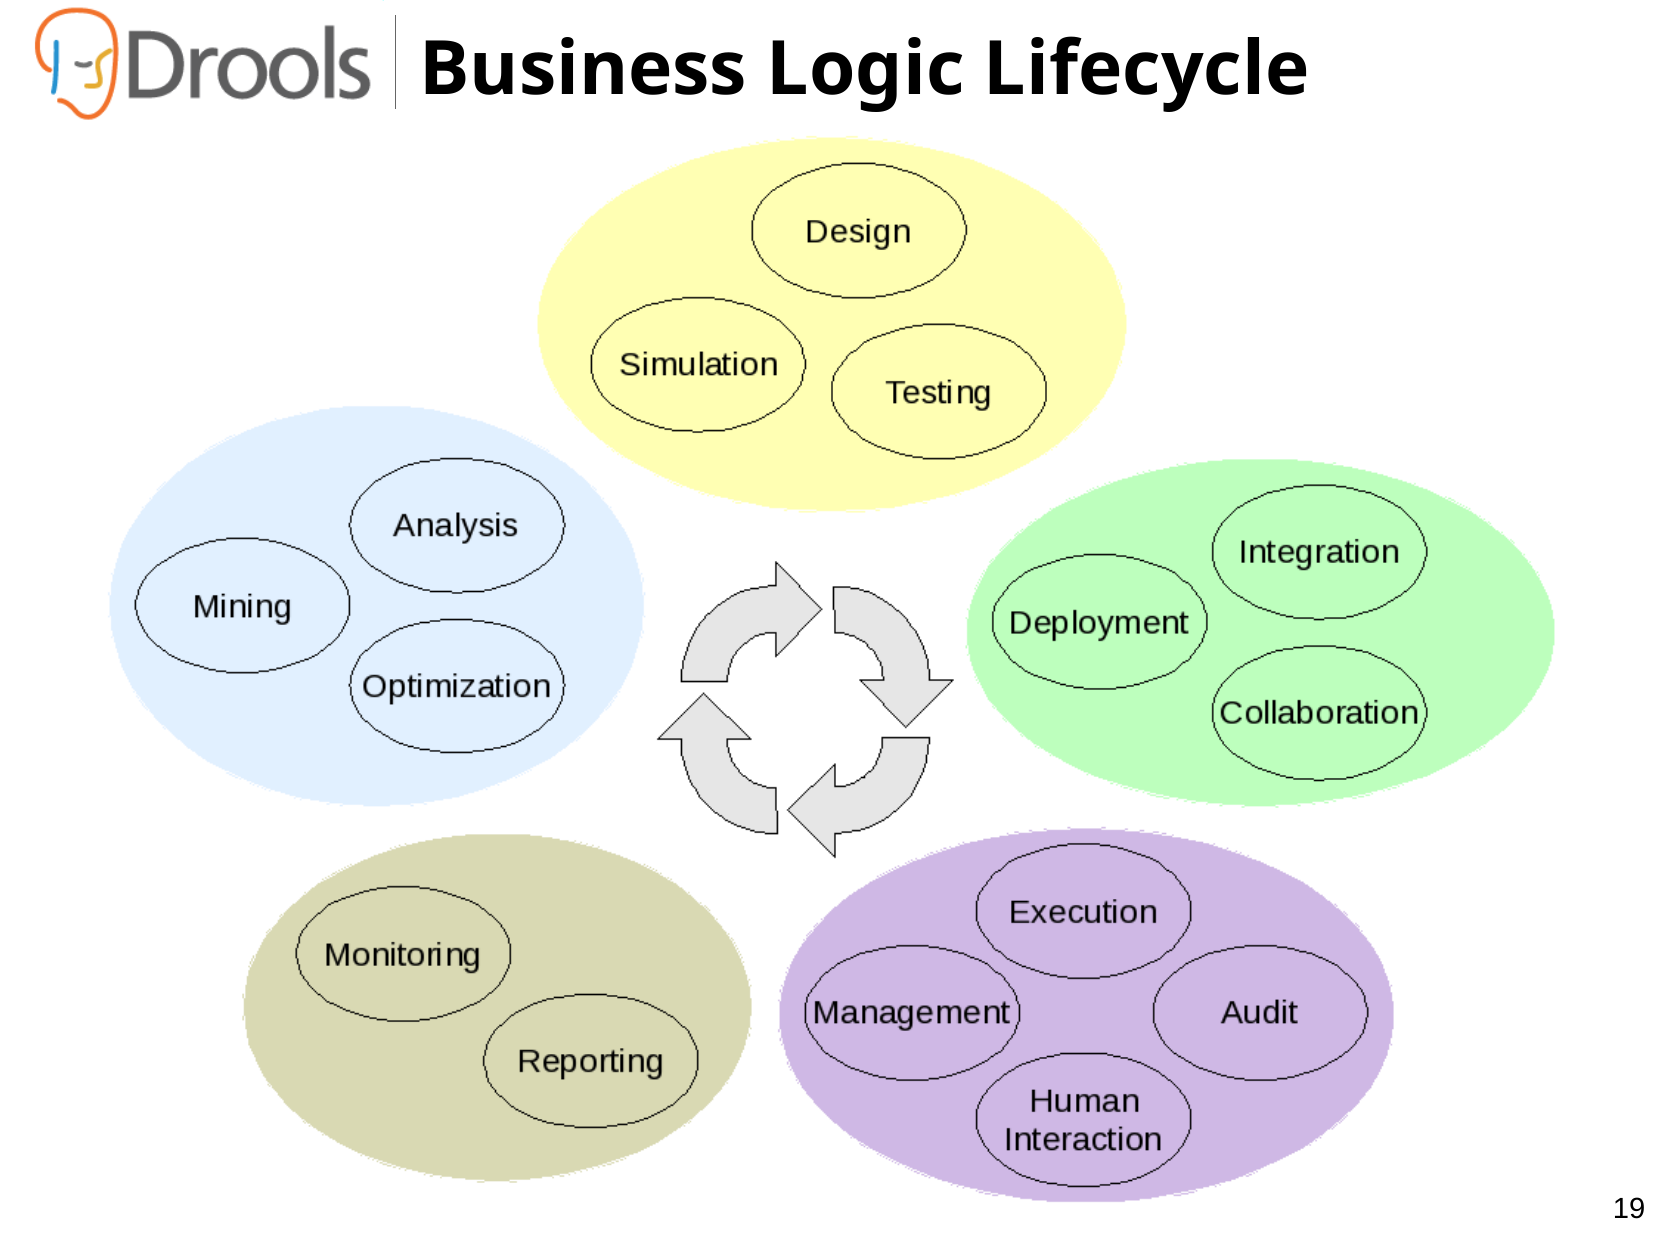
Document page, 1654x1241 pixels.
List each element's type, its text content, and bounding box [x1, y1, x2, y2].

title Business Logic Lifecycle [419, 12, 1630, 118]
picture [29, 0, 1565, 1211]
